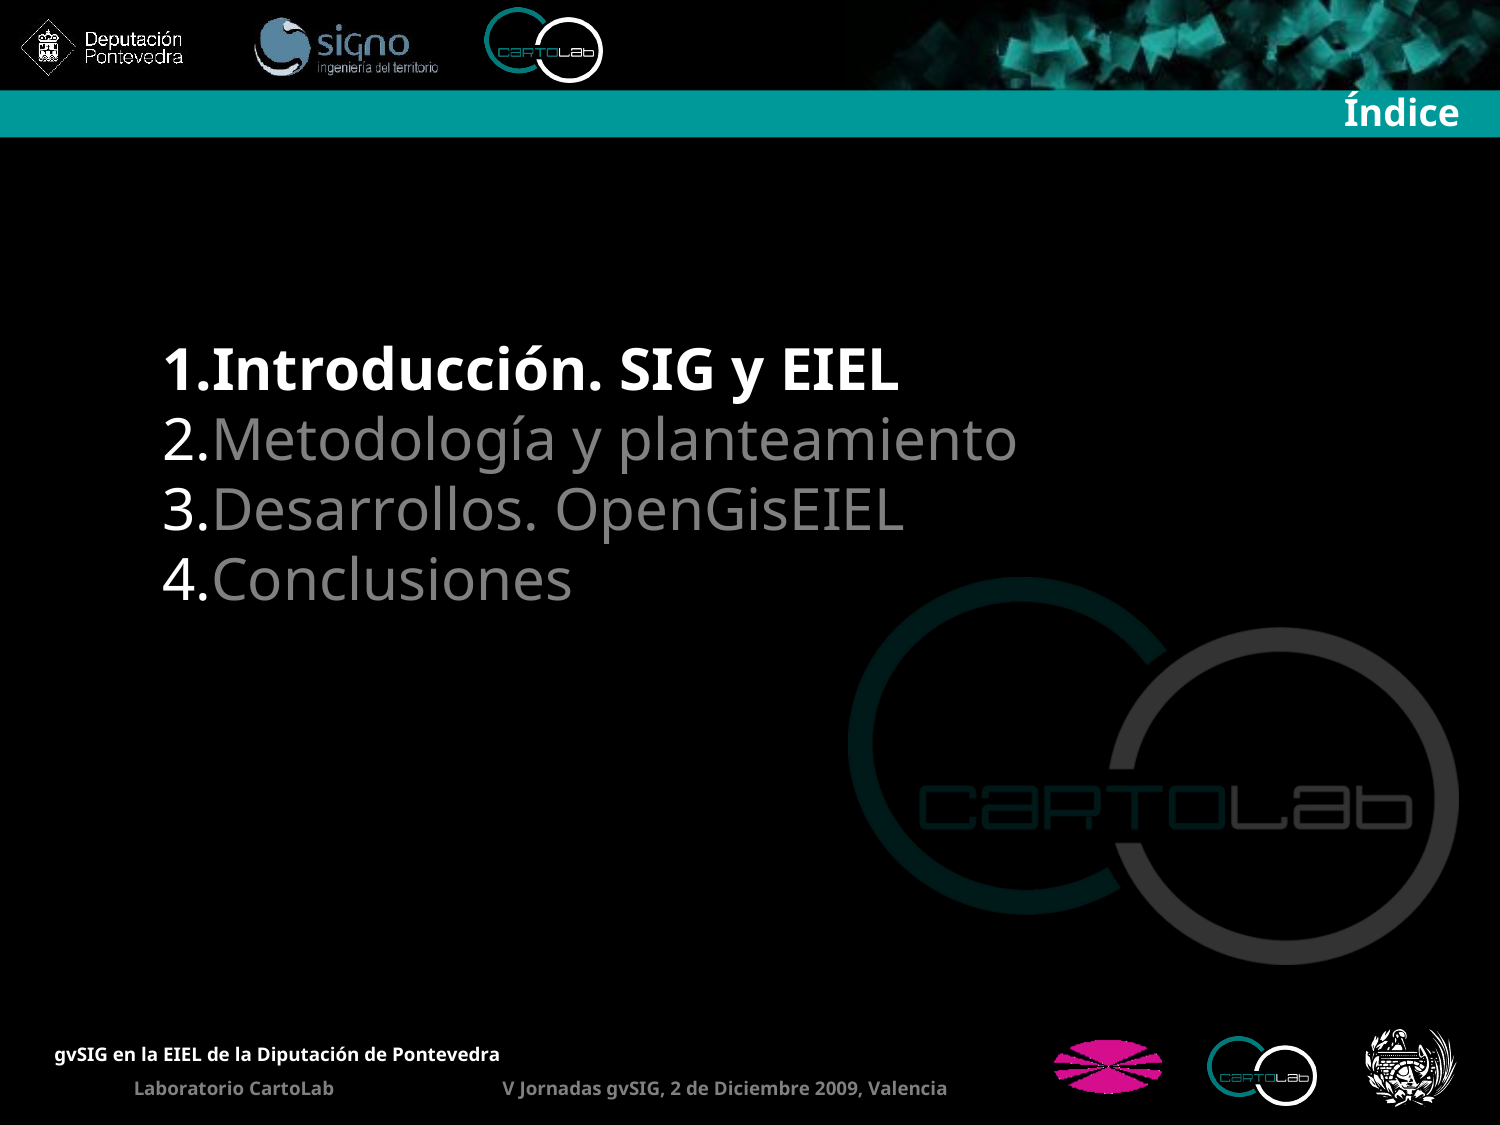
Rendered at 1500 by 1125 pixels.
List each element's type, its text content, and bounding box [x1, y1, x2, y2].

picture [848, 577, 1459, 965]
picture [0, 0, 438, 90]
picture [844, 0, 1500, 90]
text_box Índice [1329, 81, 1493, 142]
picture [1207, 1036, 1317, 1106]
text_box Introducción. SIG y EIEL Metodología y planteamiento Desarrollos. OpenGisEIEL Conclusiones [147, 324, 1447, 690]
picture [484, 7, 603, 83]
picture [1052, 1038, 1164, 1095]
